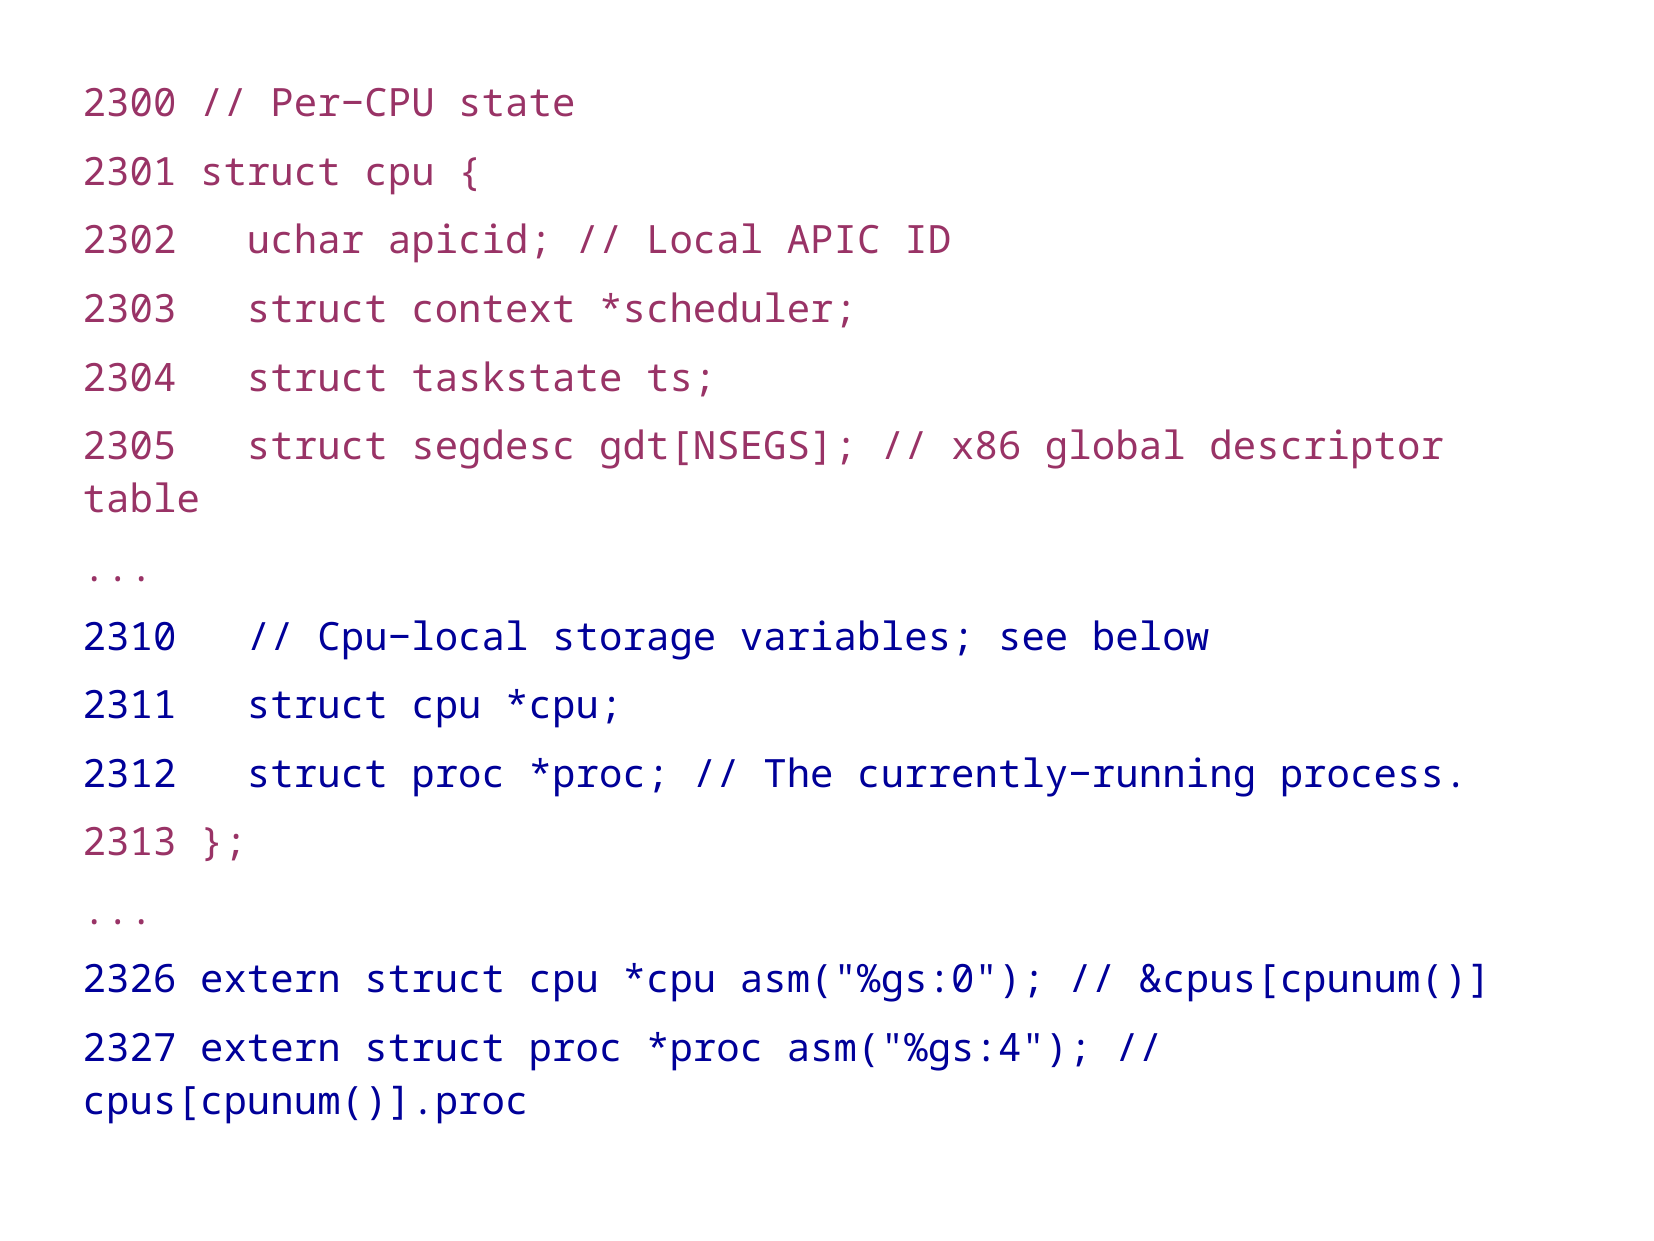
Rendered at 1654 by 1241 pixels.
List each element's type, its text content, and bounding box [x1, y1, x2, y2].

list 2300 // Per−CPU state 2301 struct cpu { 2302 uchar apicid; // Local APIC ID 2303 struct context *scheduler; 2304 struct taskstate ts; 2305 struct segdesc gdt[NSEGS]; // x86 global descriptor table ... 2310 // Cpu−local storage variables; see below 2311 struct cpu *cpu; 2312 struct proc *proc; // The currently−running process. 2313 }; ... 2326 extern struct cpu *cpu asm("%gs:0"); // &cpus[cpunum()] 2327 extern struct proc *proc asm("%gs:4"); // cpus[cpunum()].proc [82, 75, 1571, 1163]
